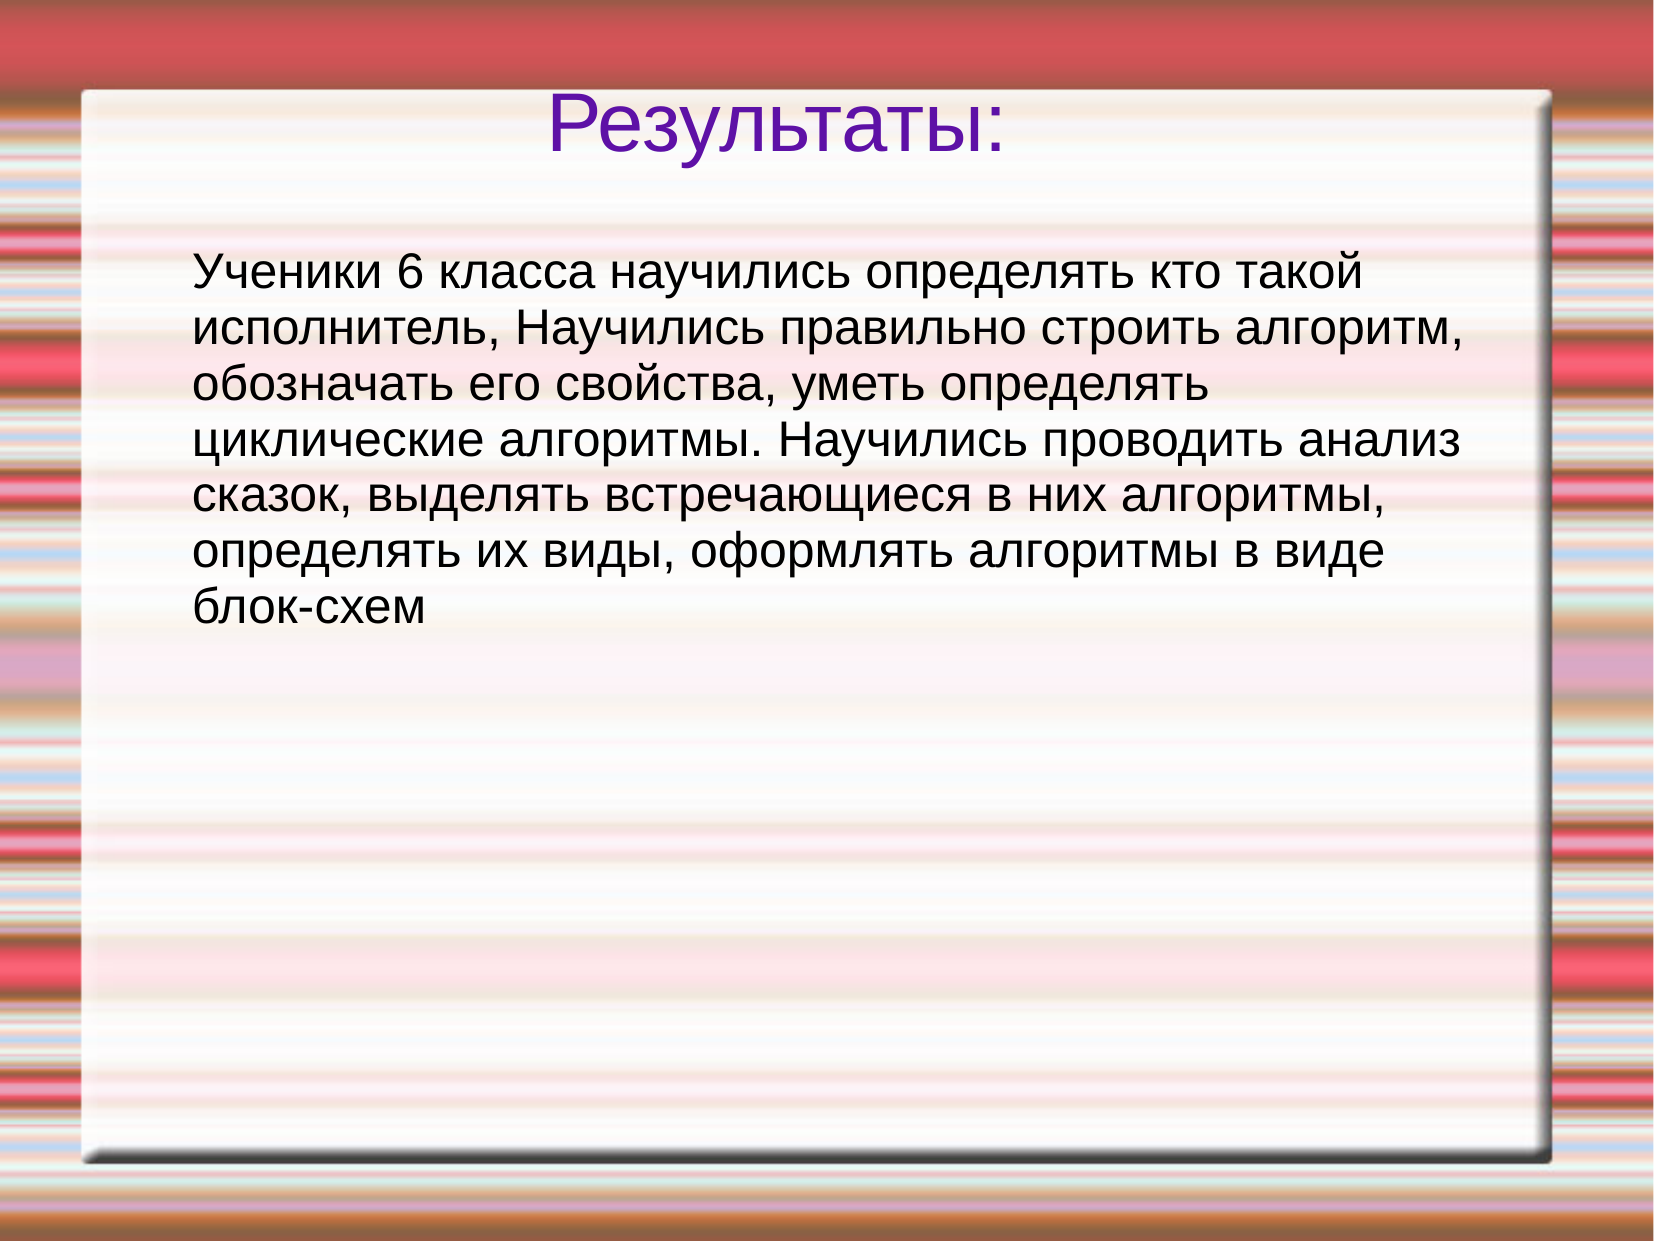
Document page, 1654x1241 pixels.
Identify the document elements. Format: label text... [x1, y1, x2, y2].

picture [0, 0, 1654, 1241]
text_box Ученики 6 класса научились определять кто такой исполнитель, Научились правильно строить алгоритм, обозначать его свойства, уметь определять циклические алгоритмы. Научились проводить анализ сказок, выделять встречающиеся в них алгоритмы, определять их виды, оформлять алгоритмы в виде блок-схем [177, 236, 1506, 857]
text_box Результаты: [531, 69, 1388, 178]
